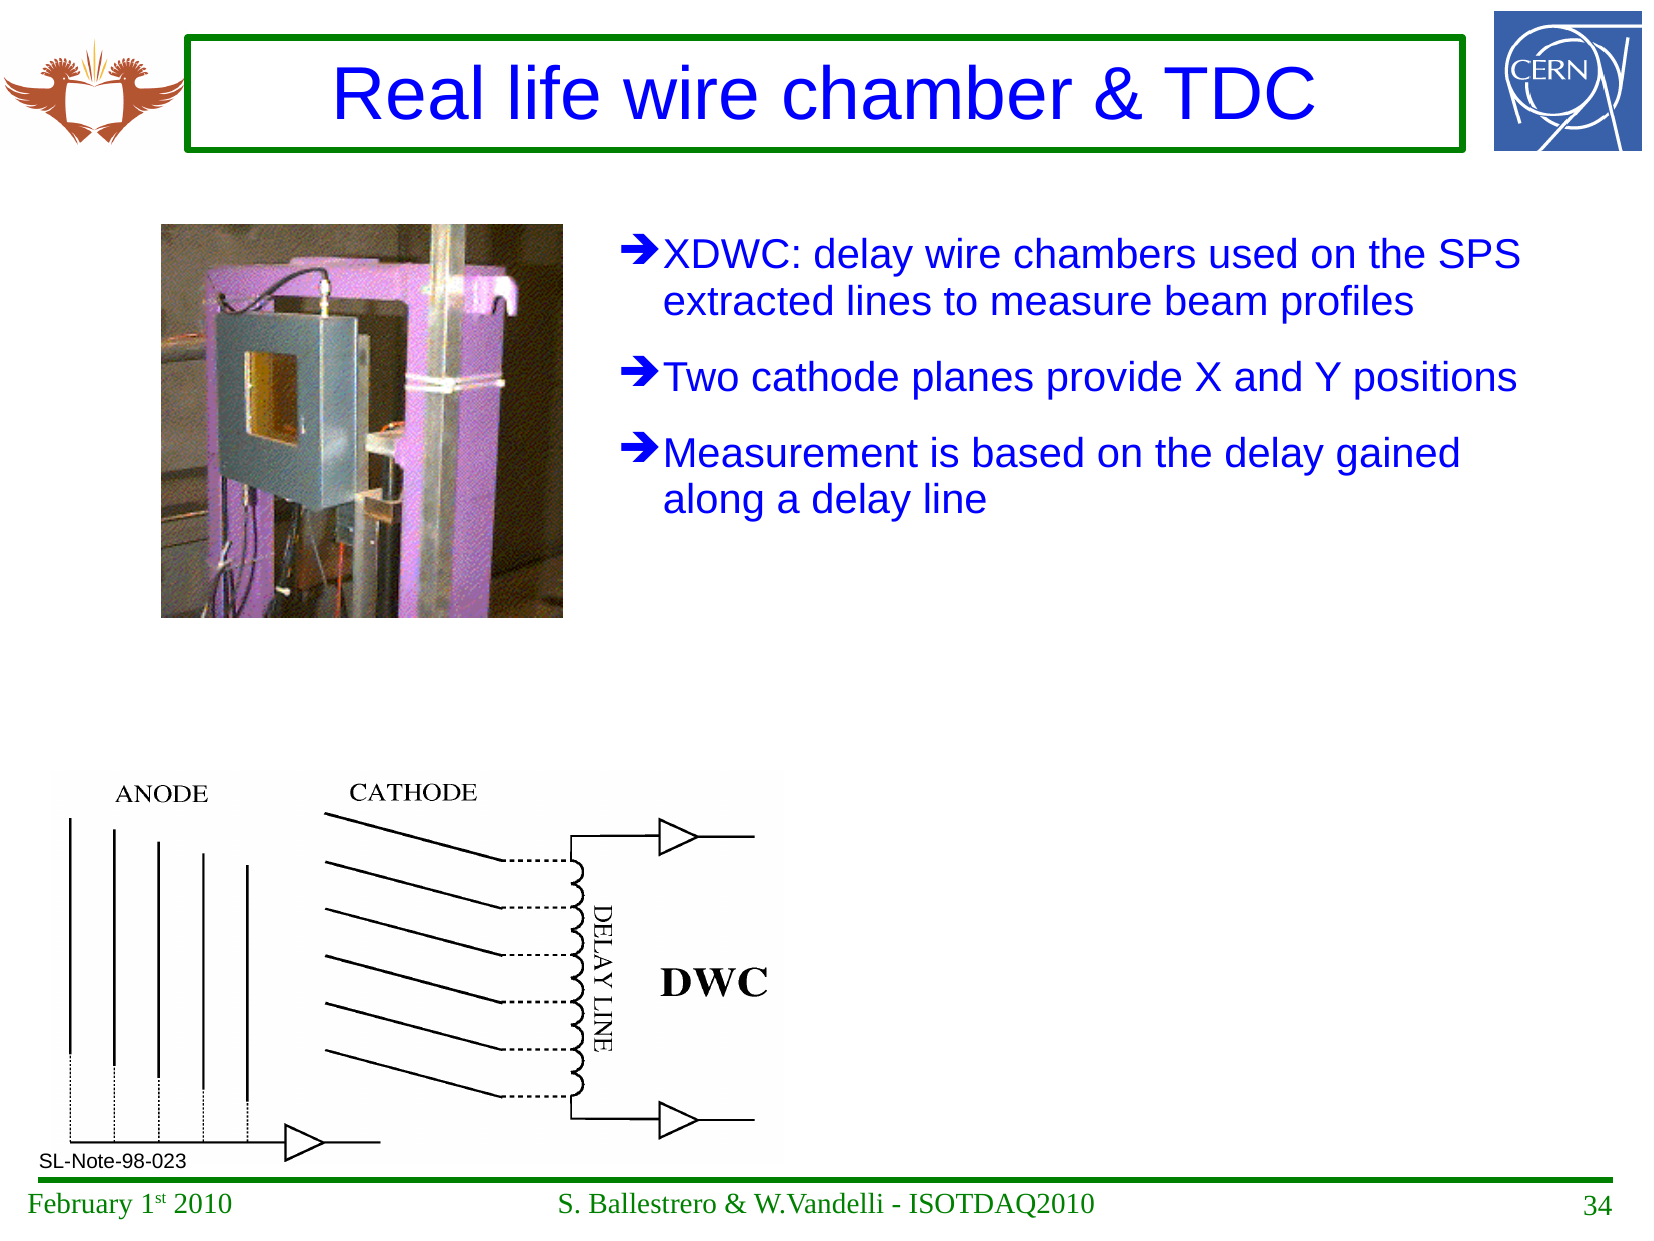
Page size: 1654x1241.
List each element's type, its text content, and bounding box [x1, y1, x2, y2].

picture [51, 770, 784, 1164]
picture [0, 29, 188, 151]
text_box SL-Note-98-023 [24, 1142, 202, 1184]
title Real life wire chamber & TDC [187, 37, 1463, 151]
picture [1494, 11, 1642, 151]
list XDWC: delay wire chambers used on the SPS extracted lines to measure beam profiles Two cathode planes provide X and Y positions Measurement is based on the delay gained along a delay line [600, 231, 1571, 638]
picture [161, 224, 563, 618]
